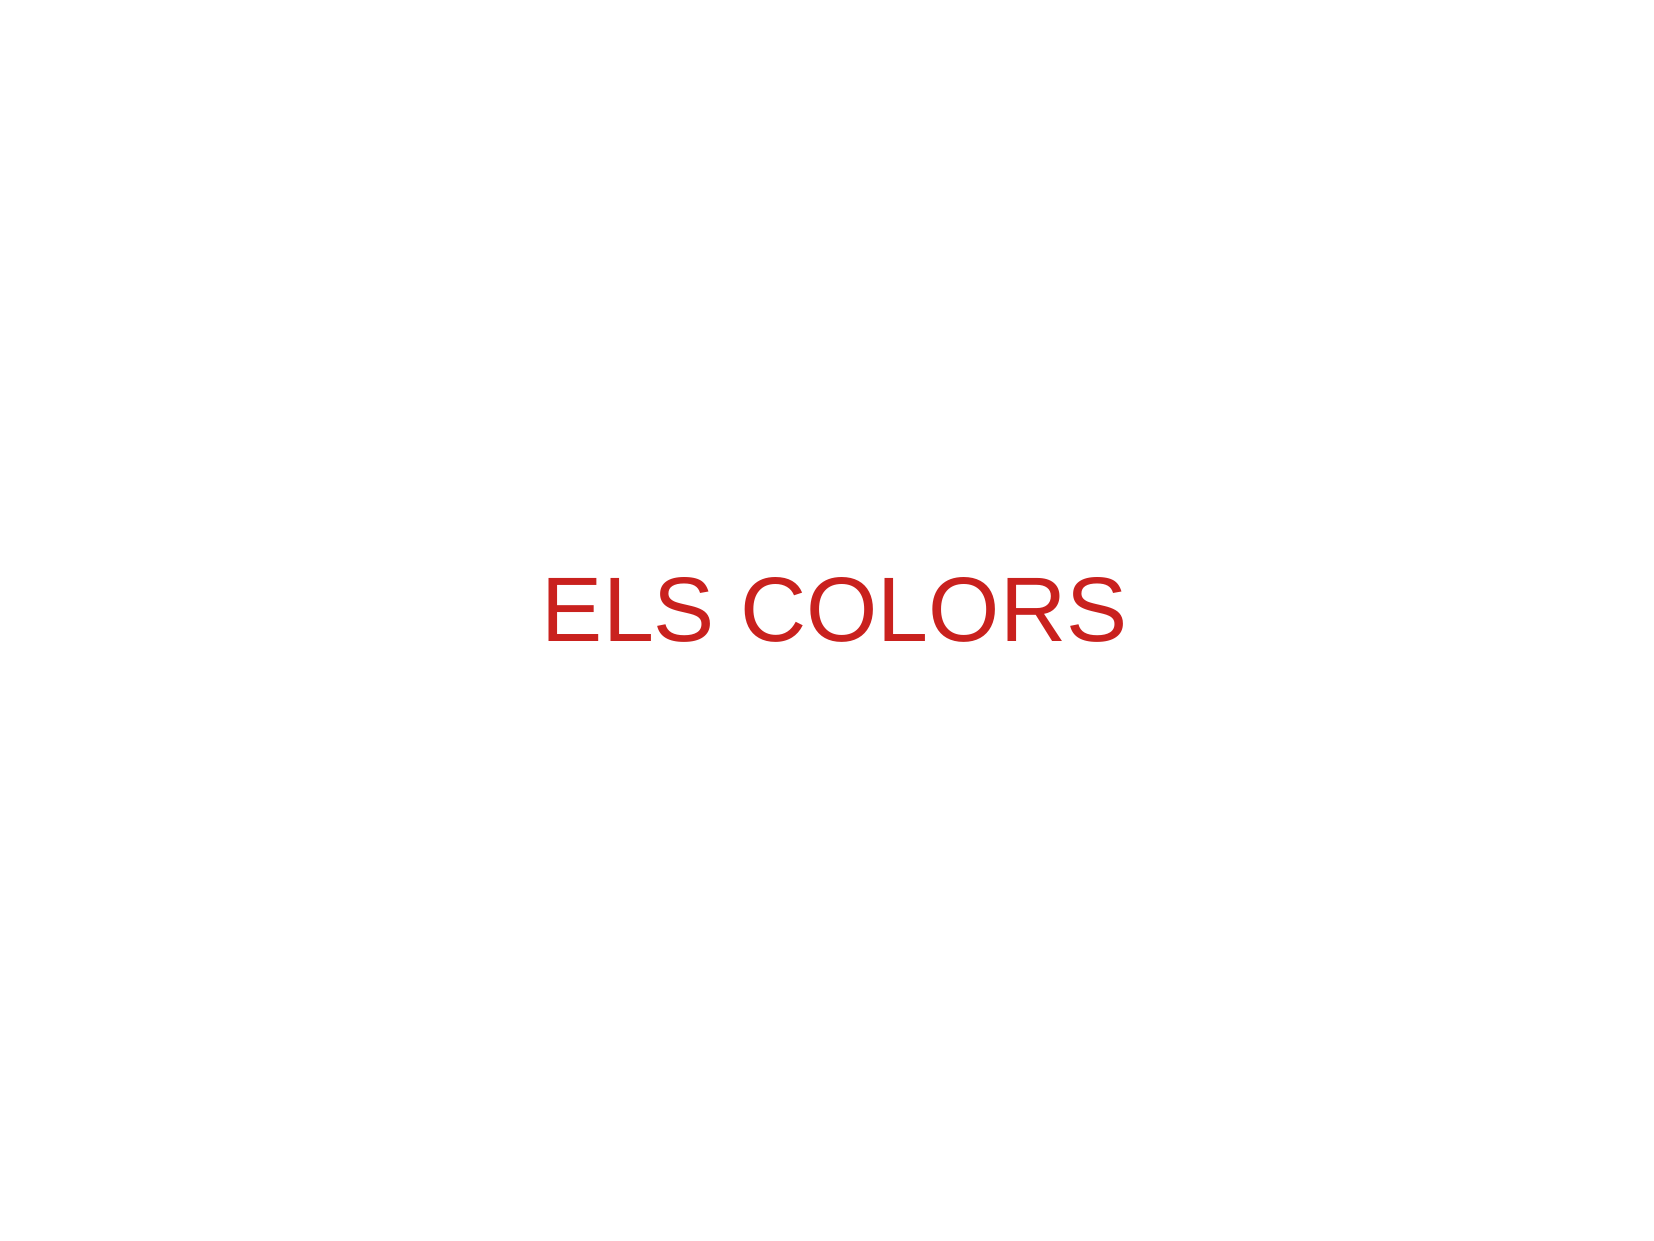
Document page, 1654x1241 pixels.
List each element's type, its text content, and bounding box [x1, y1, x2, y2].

text_box ELS COLORS [488, 401, 1181, 807]
